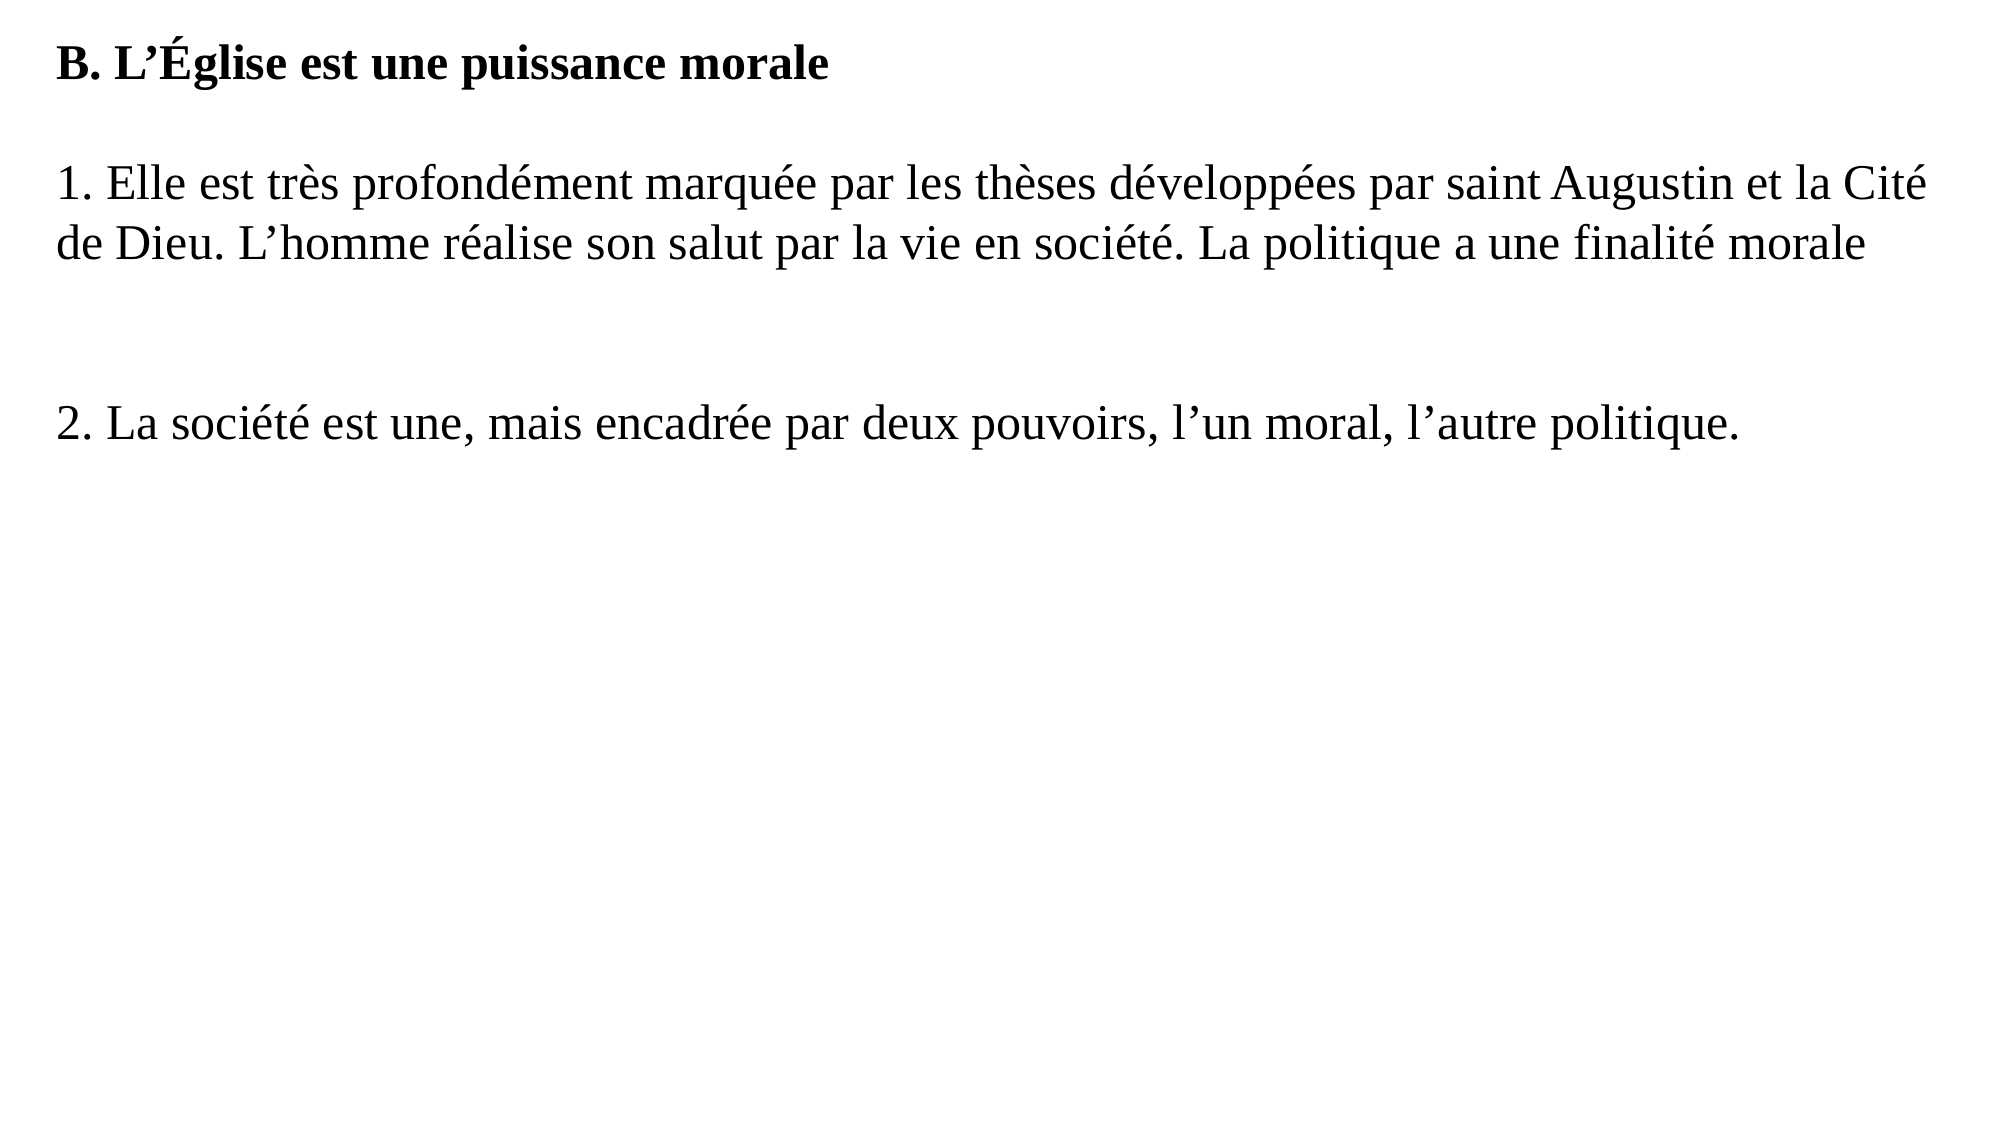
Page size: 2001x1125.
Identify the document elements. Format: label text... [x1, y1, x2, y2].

text_box B. L’Église est une puissance morale 1. Elle est très profondément marquée par les thèses développées par saint Augustin et la Cité de Dieu. L’homme réalise son salut par la vie en société. La politique a une finalité morale 2. La société est une, mais encadrée par deux pouvoirs, l’un moral, l’autre politique. [40, 22, 1959, 462]
